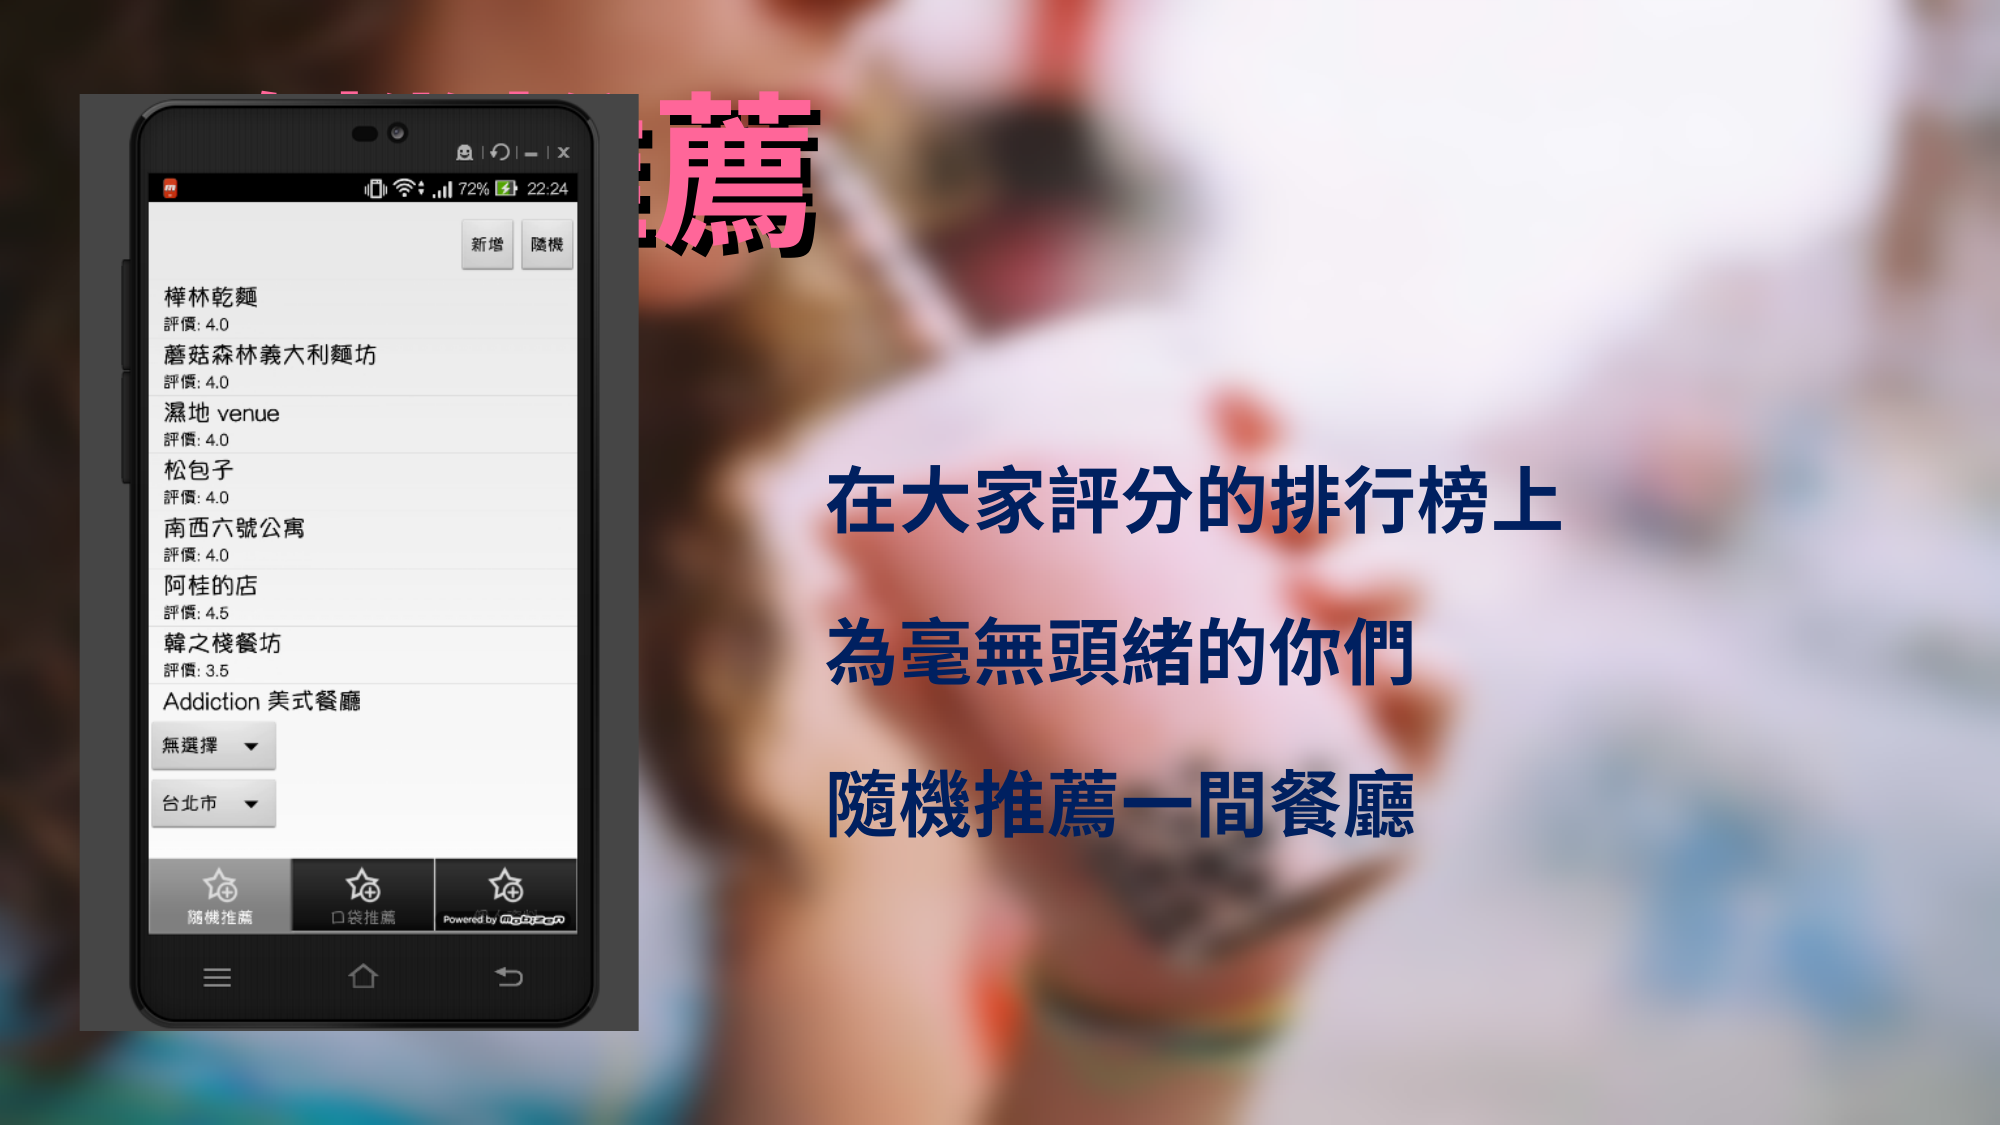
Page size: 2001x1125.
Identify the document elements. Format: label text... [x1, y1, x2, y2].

title 隨機推薦 [137, 59, 1863, 278]
text_box 在大家評分的排行榜上 為毫無頭緒的你們 隨機推薦一間餐廳 [735, 294, 1887, 1012]
picture [0, 0, 2000, 1125]
